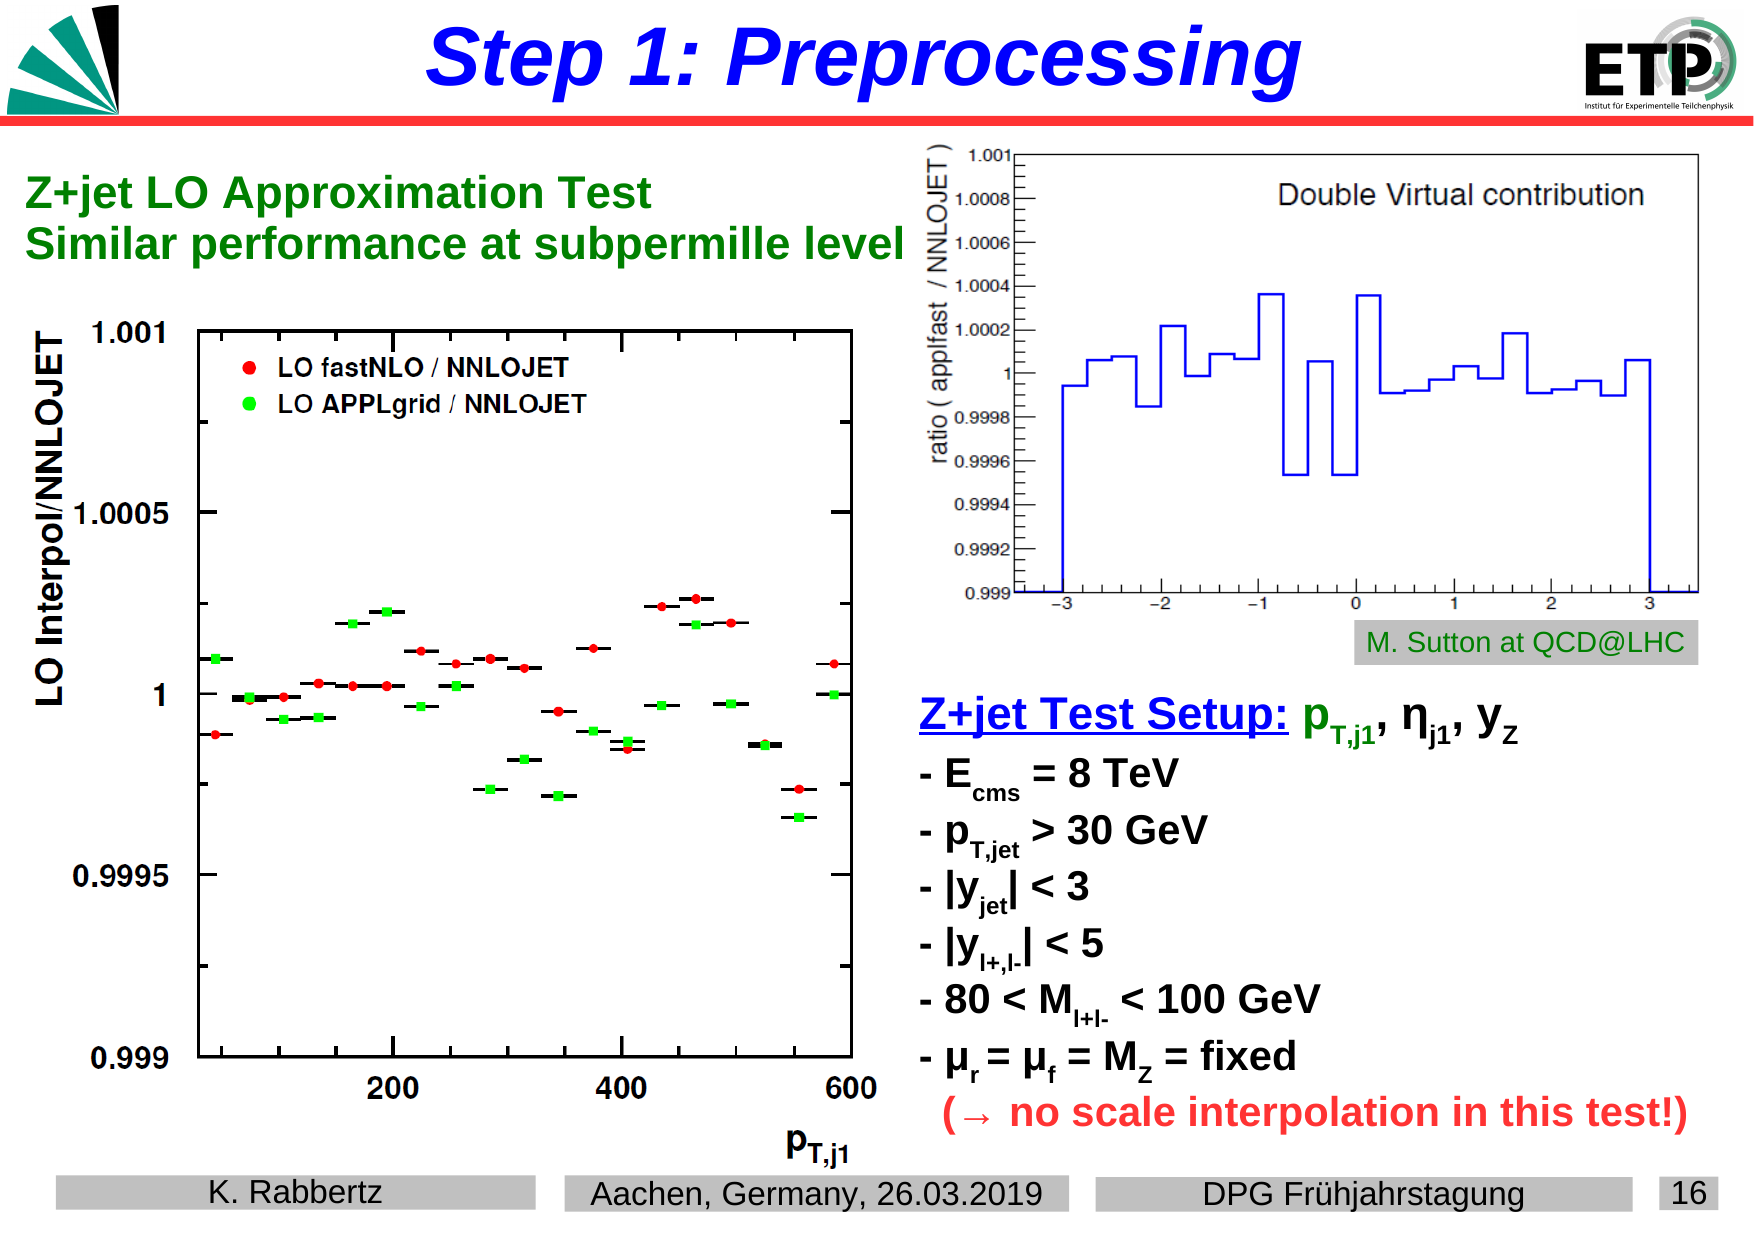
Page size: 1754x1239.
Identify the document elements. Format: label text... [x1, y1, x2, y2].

picture [908, 132, 1712, 682]
picture [27, 312, 879, 1171]
title Step 1: Preprocessing [123, 0, 1606, 114]
picture [7, 5, 119, 116]
picture [1606, 9, 1744, 113]
text_box Z+jet LO Approximation Test Similar performance at subpermille level [12, 160, 931, 276]
text_box Z+jet Test Setup: pT,j1, ηj1, yZ - Ecms = 8 TeV - pT,jet > 30 GeV - |yjet| < 3 - |yl+,l-| < 5 - 80 < Ml+l- < 100 GeV - μr = μf = MZ = fixed (→ no scale interpolation in this test!) [907, 682, 1722, 1160]
text_box M. Sutton at QCD@LHC [1354, 620, 1699, 665]
